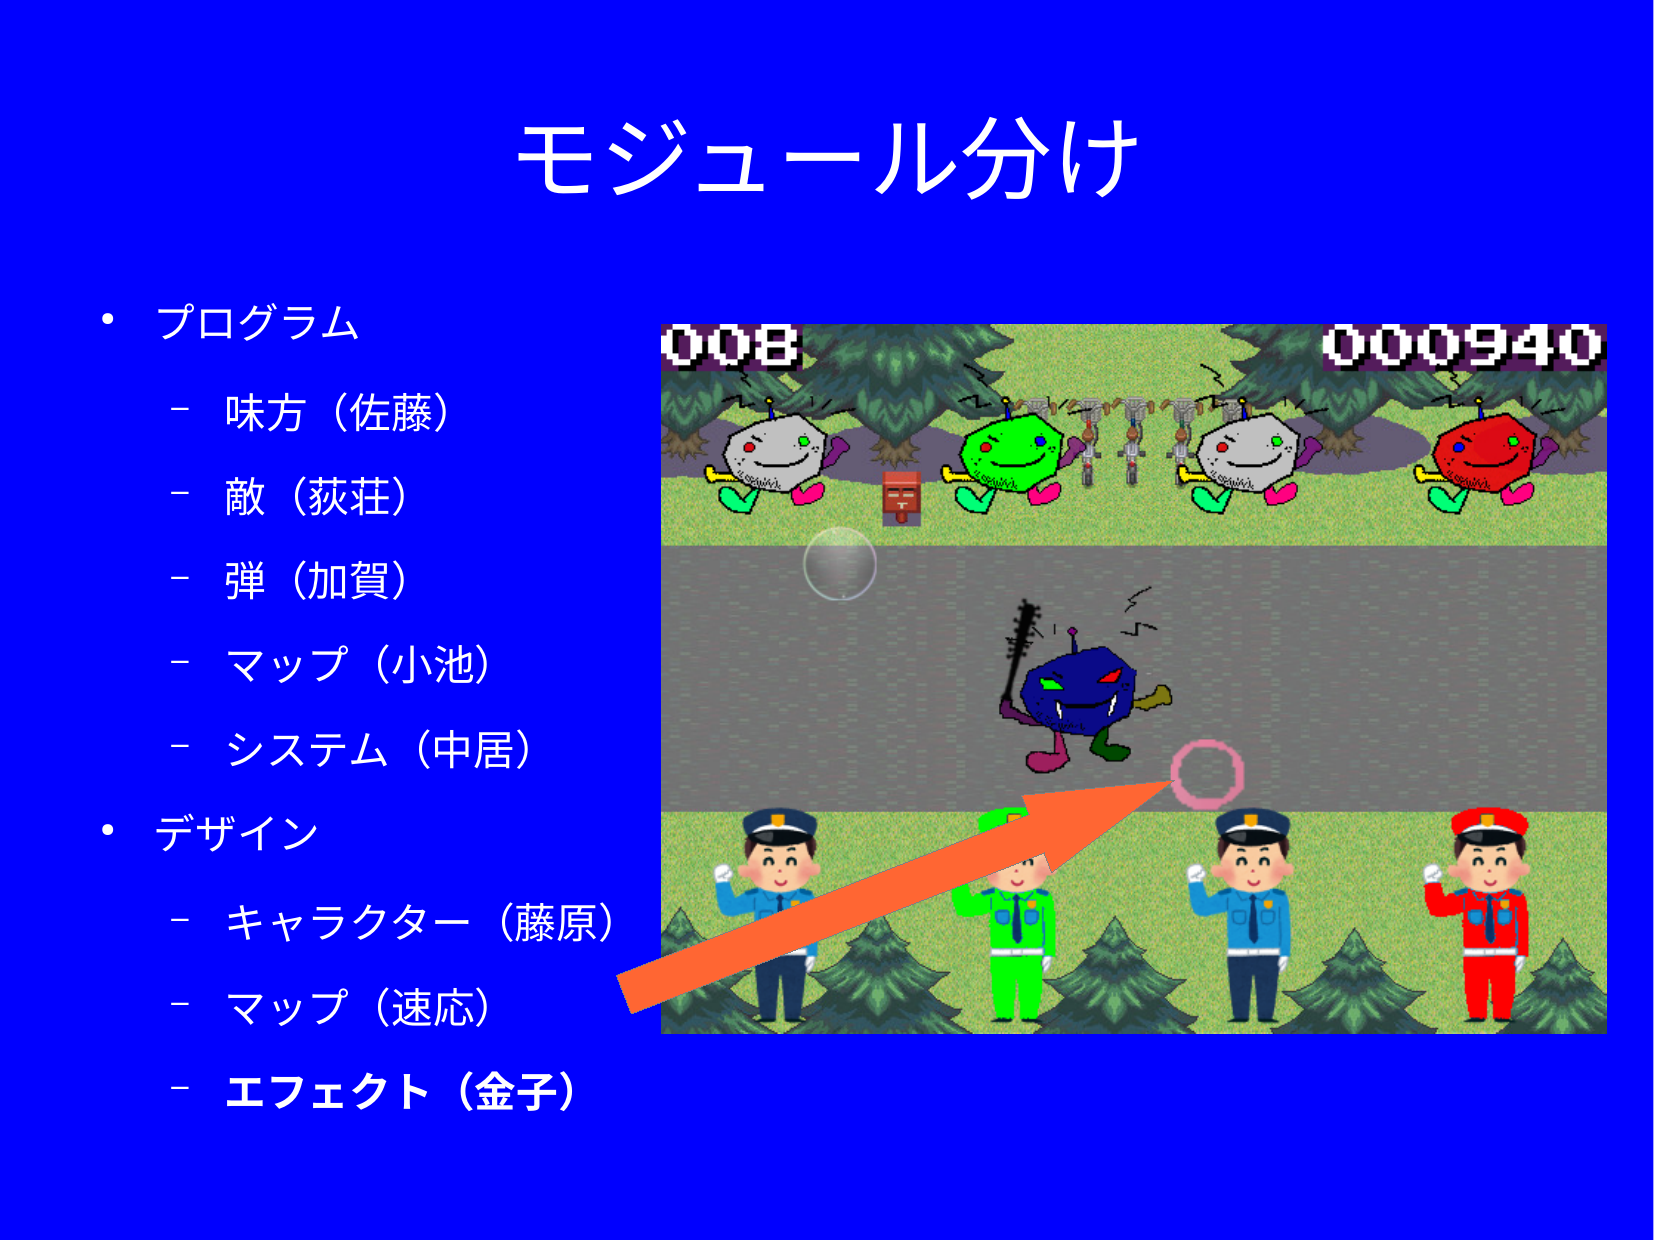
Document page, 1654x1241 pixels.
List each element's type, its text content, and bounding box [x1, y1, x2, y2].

title モジュール分け [82, 49, 1571, 257]
list プログラム 味方（佐藤） 敵（荻荘） 弾（加賀） マップ（小池） システム（中居） デザイン キャラクター（藤原） マップ（速応） エフェクト（金子） [82, 290, 793, 1134]
picture [661, 324, 1607, 1034]
text_box [616, 780, 1175, 1014]
